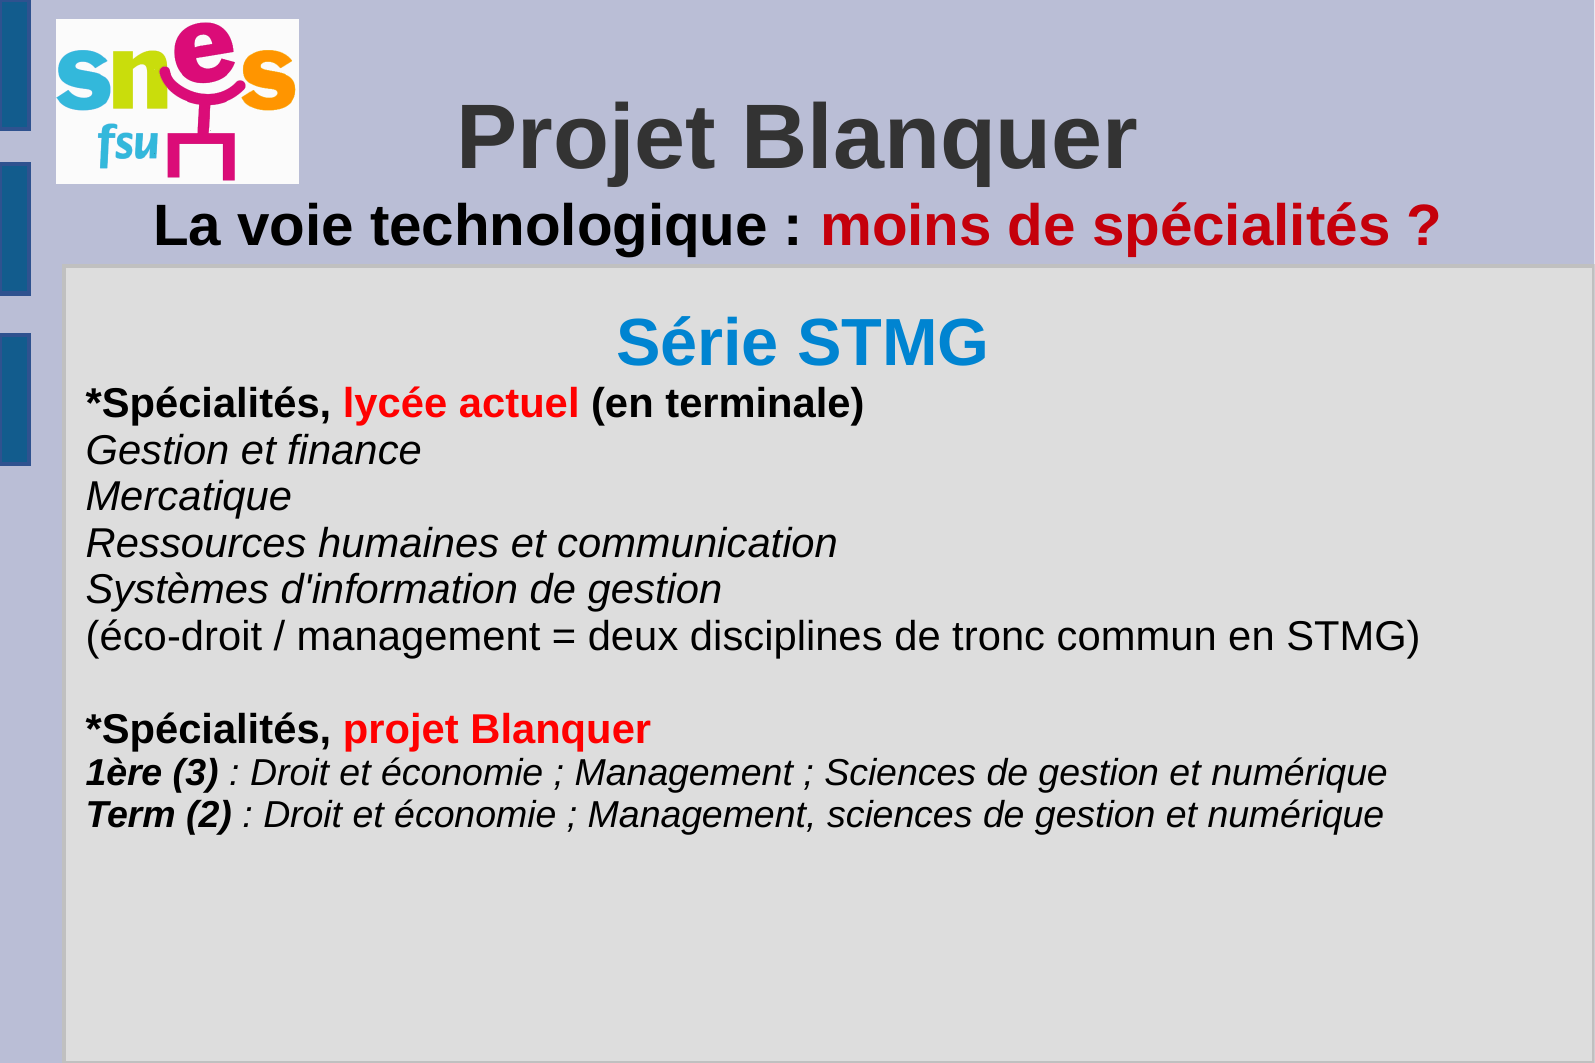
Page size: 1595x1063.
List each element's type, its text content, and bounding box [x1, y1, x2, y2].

text_box Série STMG *Spécialités, lycée actuel (en terminale) Gestion et finance Mercatique Ressources humaines et communication Systèmes d'information de gestion (éco-droit / management = deux disciplines de tronc commun en STMG) *Spécialités, projet Blanquer 1ère (3) : Droit et économie ; Management ; Sciences de gestion et numérique Term (2) : Droit et économie ; Management, sciences de gestion et numérique [70, 297, 1536, 848]
picture [56, 19, 299, 184]
title Projet Blanquer La voie technologique : moins de spécialités ? [117, 64, 1479, 270]
